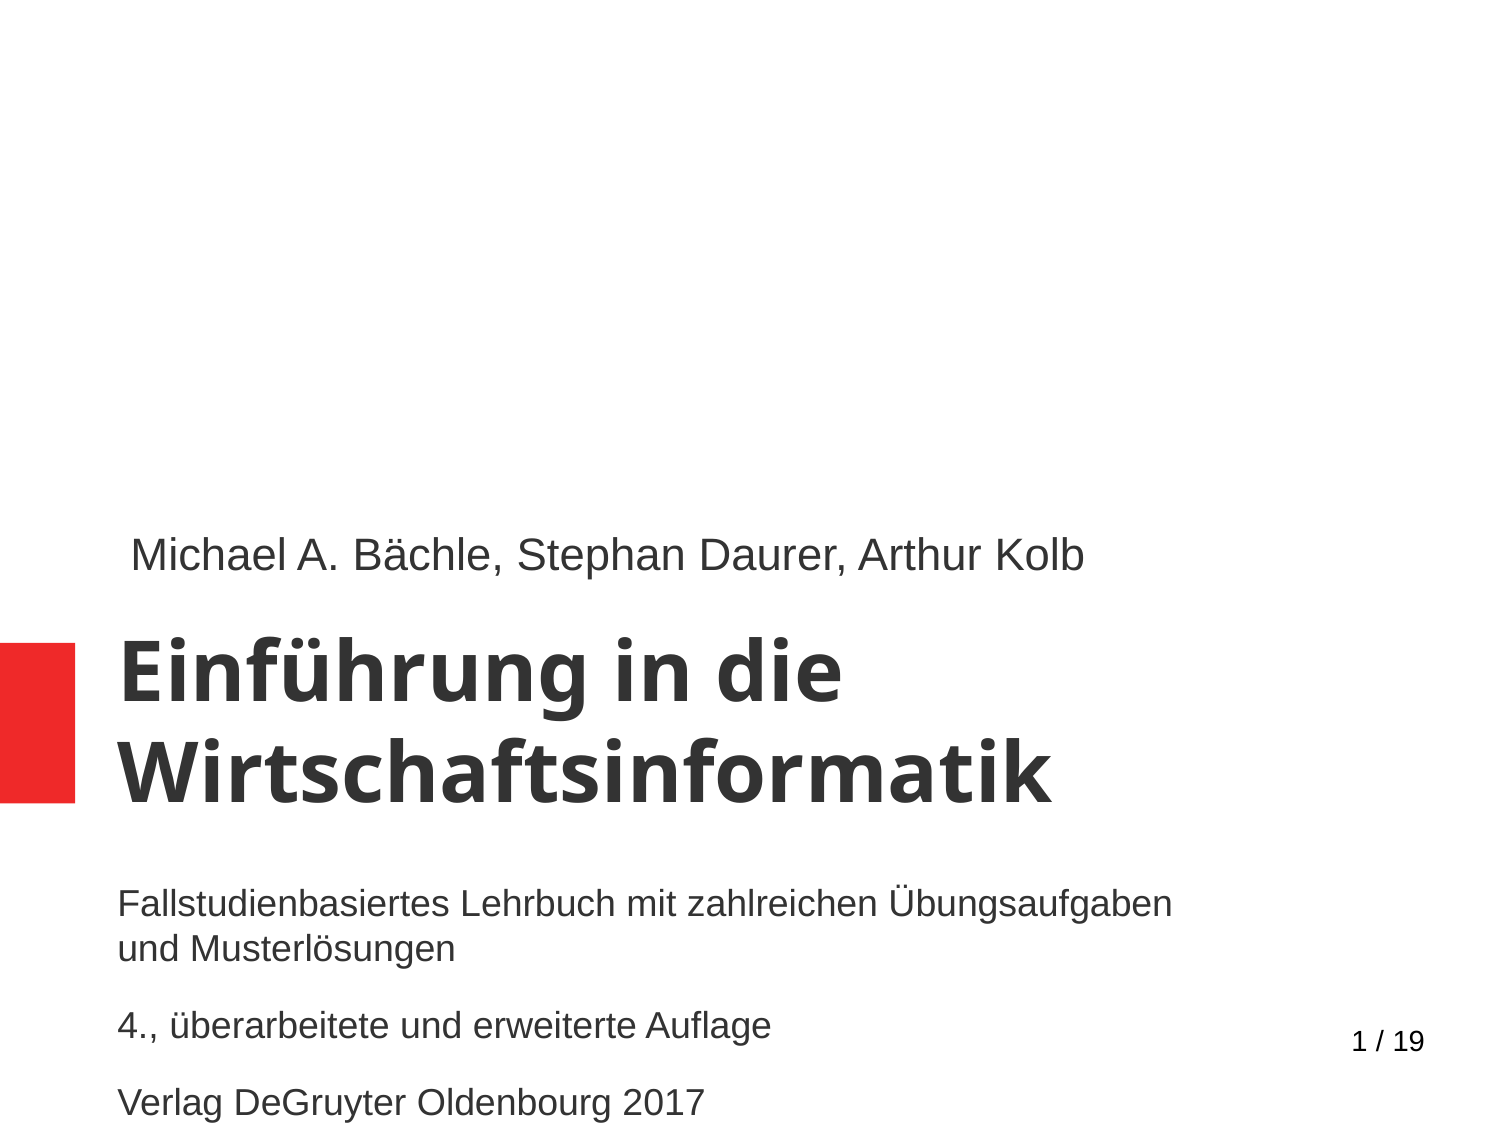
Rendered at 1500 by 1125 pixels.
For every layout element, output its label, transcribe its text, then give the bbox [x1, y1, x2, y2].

list Fallstudienbasiertes Lehrbuch mit zahlreichen Übungsaufgaben und Musterlösungen 4., überarbeitete und erweiterte Auflage Verlag DeGruyter Oldenbourg 2017 [53, 878, 1222, 1125]
text_box Michael A. Bächle, Stephan Daurer, Arthur Kolb [59, 525, 1115, 611]
title Einführung in die Wirtschaftsinformatik [117, 589, 1393, 846]
